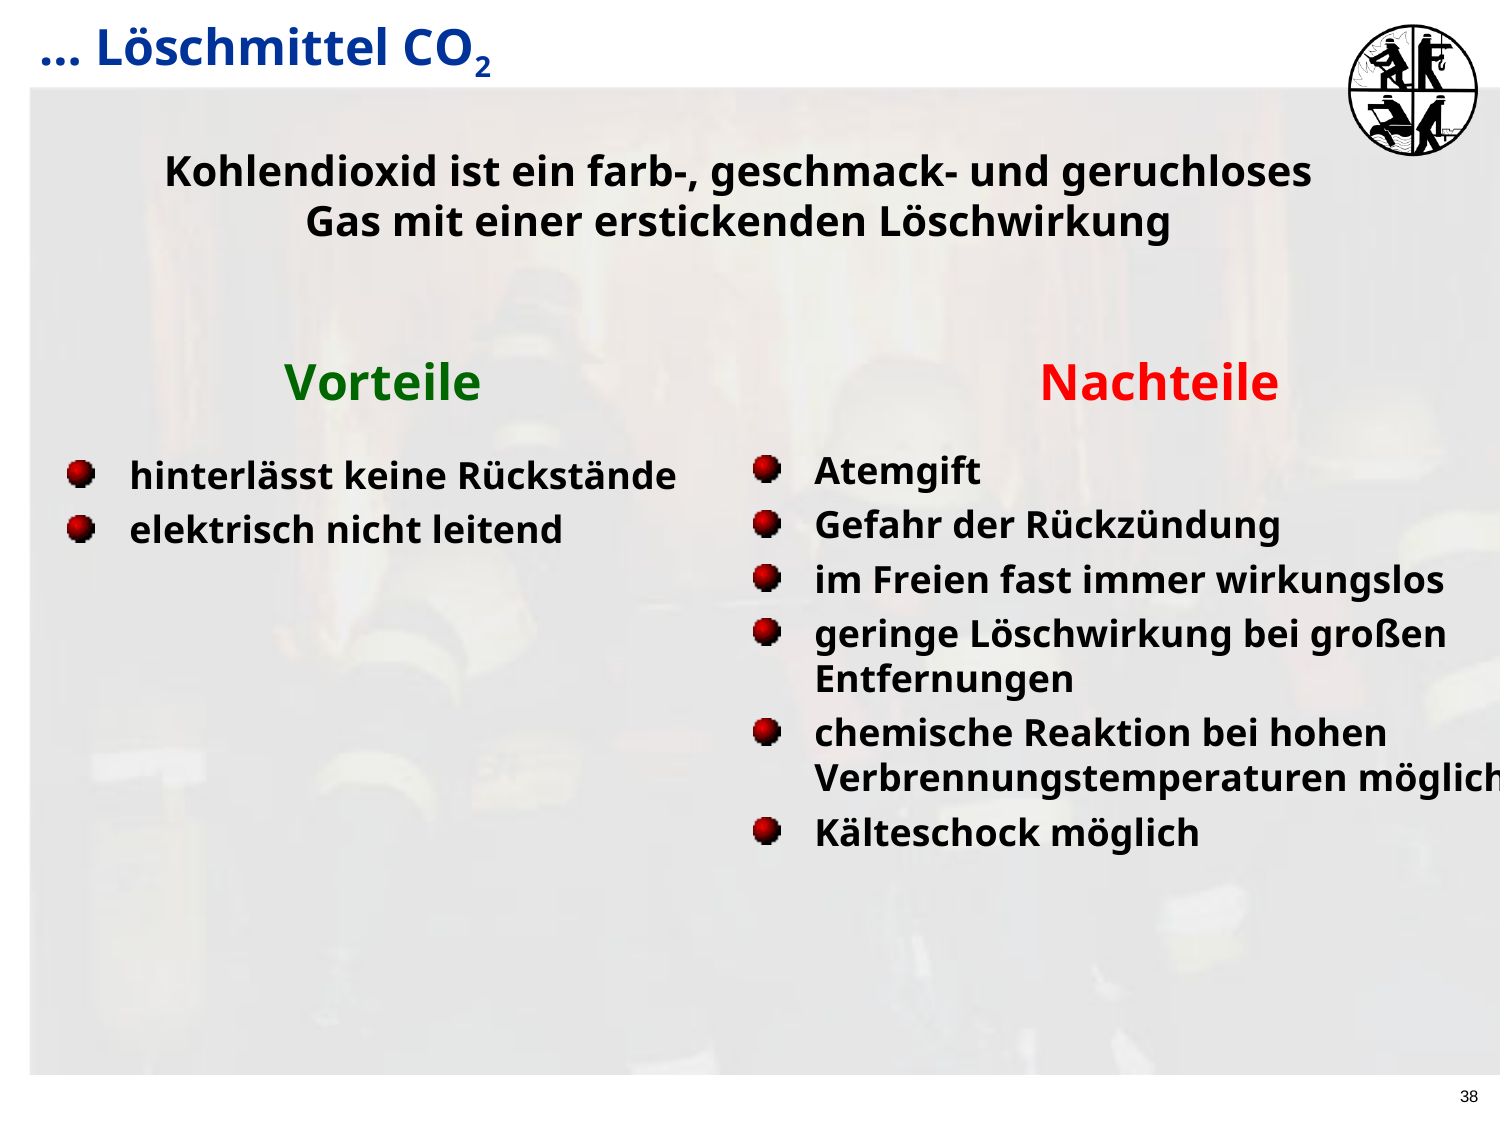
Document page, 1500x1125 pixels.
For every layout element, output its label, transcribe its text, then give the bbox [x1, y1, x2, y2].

text_box Nachteile [1024, 342, 1296, 419]
picture [753, 510, 781, 538]
text_box <Foliennummer> [1180, 1078, 1494, 1118]
title … Löschmittel CO2 [39, 15, 1222, 78]
picture [753, 718, 781, 746]
picture [753, 618, 781, 646]
picture [753, 455, 781, 483]
text_box Kohlendioxid ist ein farb-, geschmack- und geruchloses Gas mit einer erstickenden Löschwirkung [135, 137, 1342, 253]
picture [753, 817, 781, 845]
picture [31, 20, 1500, 1075]
picture [753, 564, 781, 592]
text_box Vorteile [269, 342, 498, 419]
text_box Atemgift Gefahr der Rückzündung im Freien fast immer wirkungslos geringe Löschwirkung bei großen Entfernungen chemische Reaktion bei hohen Verbrennungstemperaturen möglich Kälteschock möglich [738, 439, 1500, 862]
text_box hinterlässt keine Rückstände elektrisch nicht leitend [53, 444, 727, 560]
